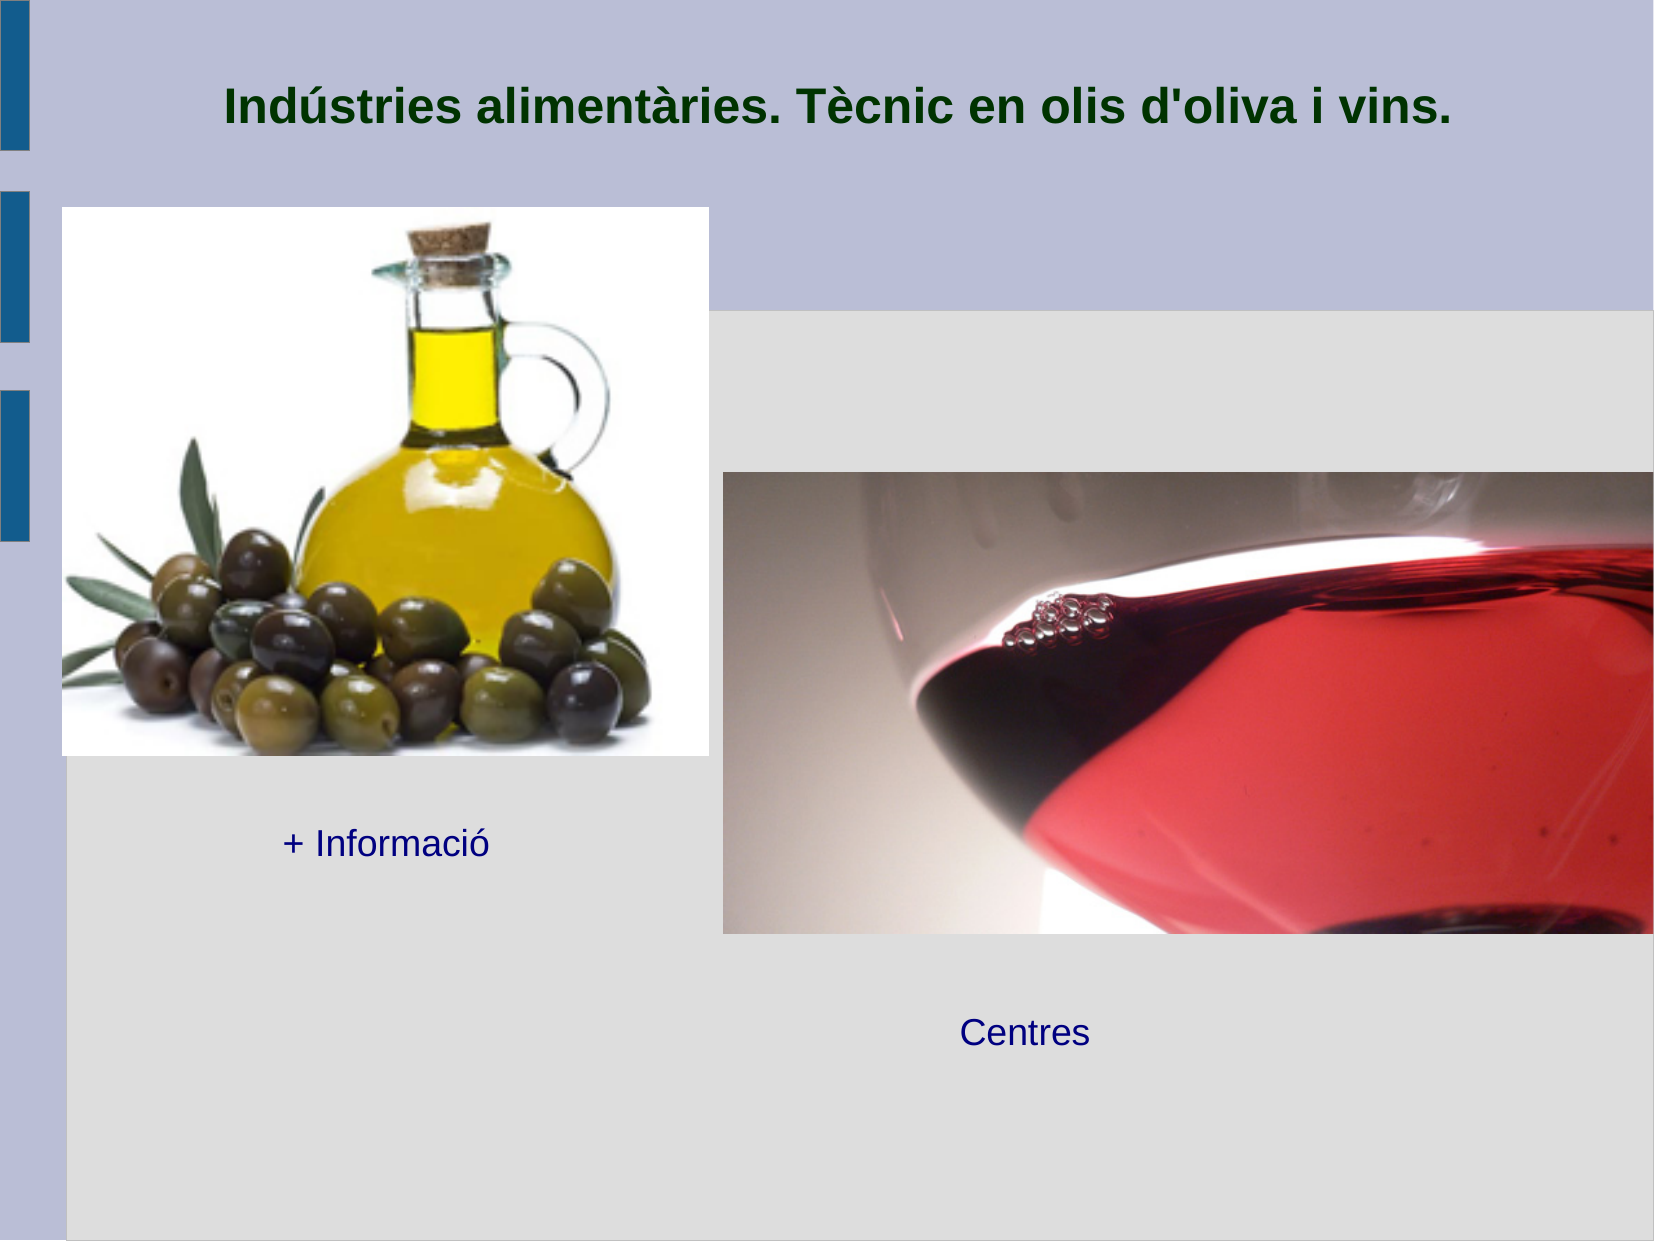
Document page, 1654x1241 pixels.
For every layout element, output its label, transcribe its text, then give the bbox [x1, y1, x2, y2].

picture [62, 207, 709, 756]
picture [723, 472, 1654, 934]
text_box Centres [944, 1003, 1134, 1074]
title Indústries alimentàries. Tècnic en olis d'oliva i vins. [129, 59, 1548, 154]
text_box + Informació [267, 814, 532, 885]
